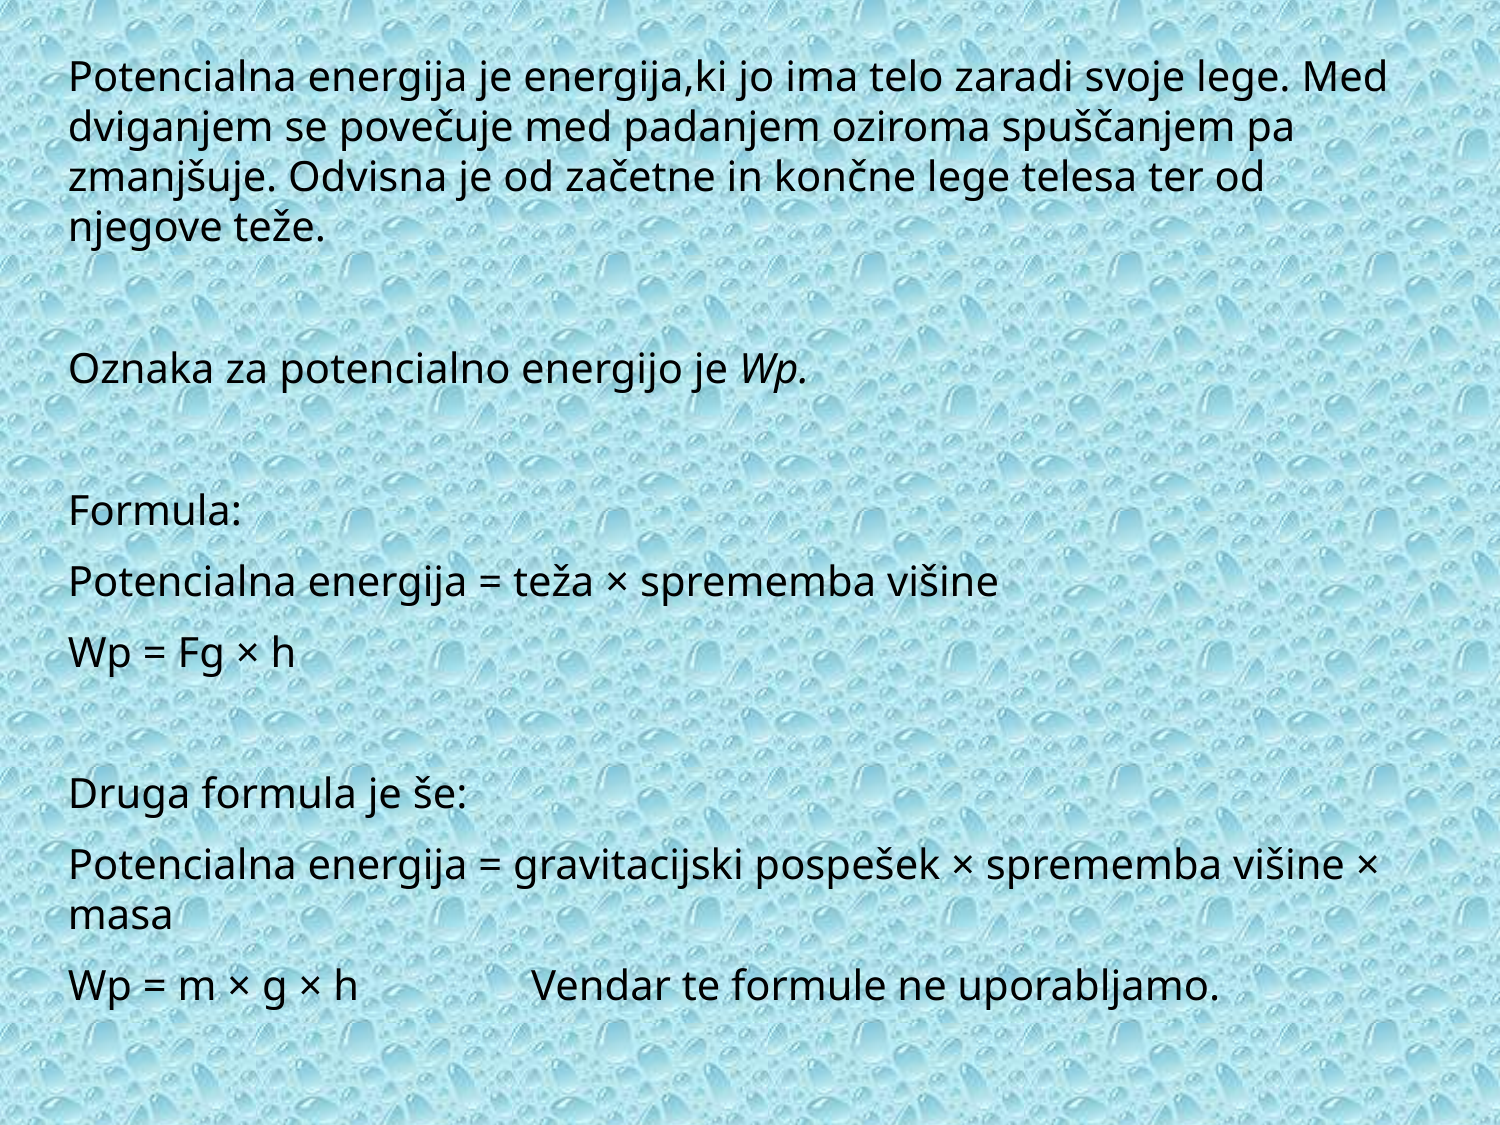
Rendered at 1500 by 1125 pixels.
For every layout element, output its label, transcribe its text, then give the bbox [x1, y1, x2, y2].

text_box Potencialna energija je energija,ki jo ima telo zaradi svoje lege. Med dviganjem se povečuje med padanjem oziroma spuščanjem pa zmanjšuje. Odvisna je od začetne in končne lege telesa ter od njegove teže. Oznaka za potencialno energijo je Wp. Formula: Potencialna energija = teža × sprememba višine Wp = Fg × h Druga formula je še: Potencialna energija = gravitacijski pospešek × sprememba višine × masa Wp = m × g × h Vendar te formule ne uporabljamo. [53, 42, 1412, 1088]
picture [0, 0, 1500, 1125]
